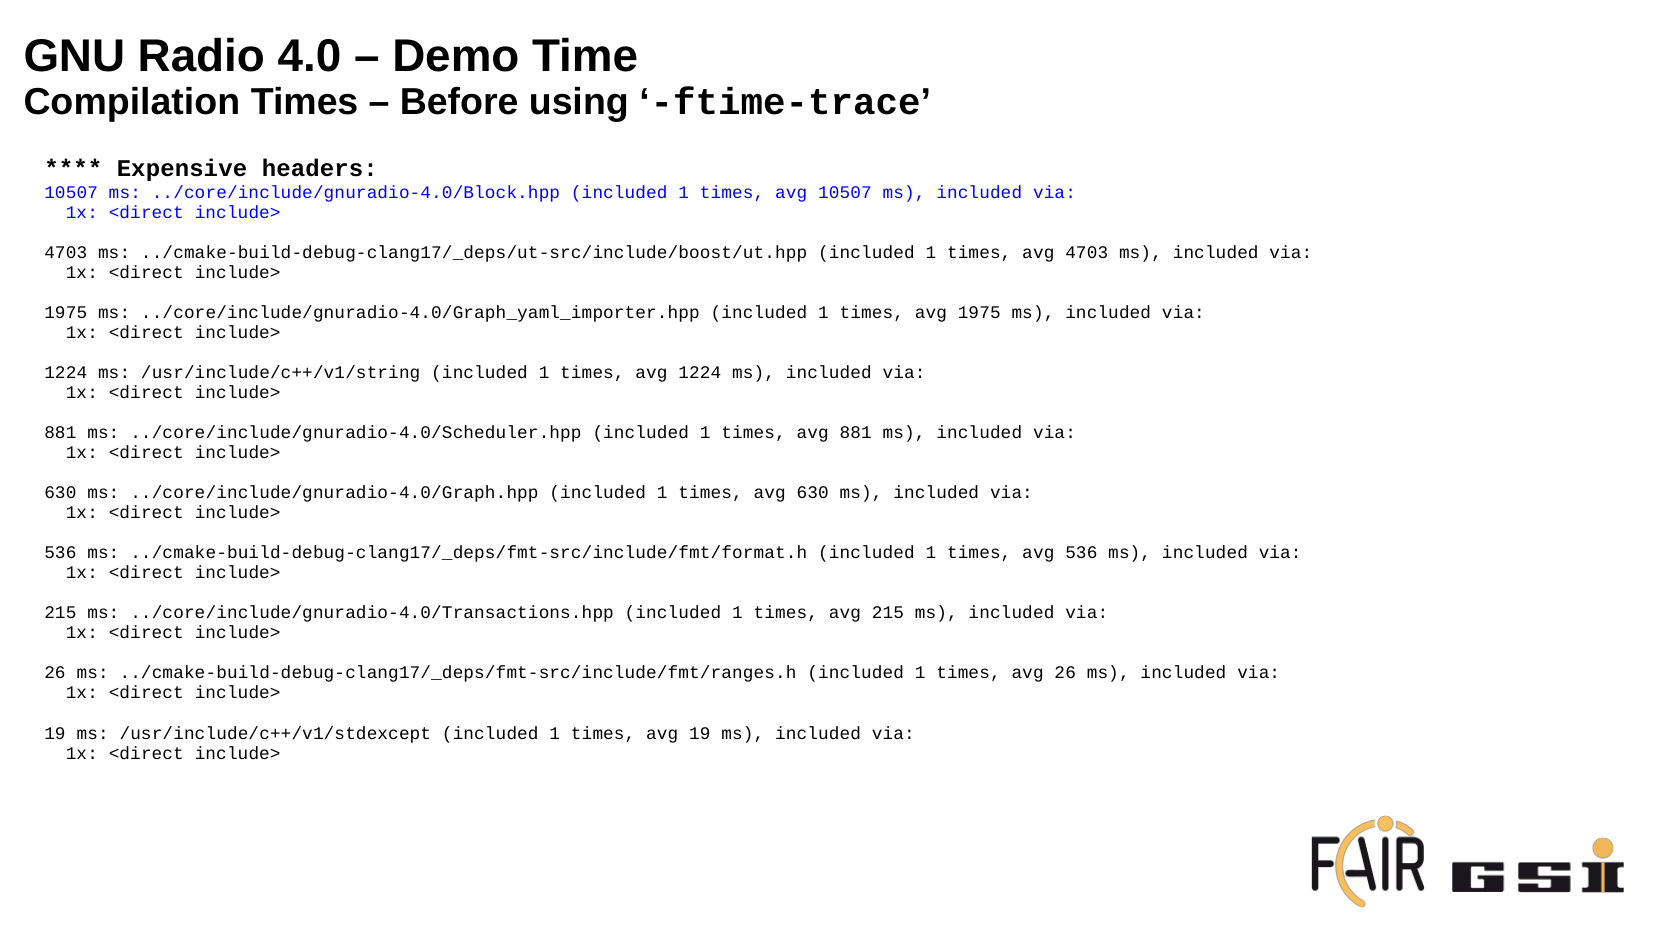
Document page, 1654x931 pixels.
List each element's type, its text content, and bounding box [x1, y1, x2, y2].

title GNU Radio 4.0 – Demo Time Compilation Times – Before using ‘-ftime-trace’ [23, 29, 1638, 127]
picture [1451, 836, 1626, 895]
list **** Expensive headers: 10507 ms: ../core/include/gnuradio-4.0/Block.hpp (included 1 times, avg 10507 ms), included via: 1x: <direct include> 4703 ms: ../cmake-build-debug-clang17/_deps/ut-src/include/boost/ut.hpp (included 1 times, avg 4703 ms), included via: 1x: <direct include> 1975 ms: ../core/include/gnuradio-4.0/Graph_yaml_importer.hpp (included 1 times, avg 1975 ms), included via: 1x: <direct include> 1224 ms: /usr/include/c++/v1/string (included 1 times, avg 1224 ms), included via: 1x: <direct include> 881 ms: ../core/include/gnuradio-4.0/Scheduler.hpp (included 1 times, avg 881 ms), included via: 1x: <direct include> 630 ms: ../core/include/gnuradio-4.0/Graph.hpp (included 1 times, avg 630 ms), included via: 1x: <direct include> 536 ms: ../cmake-build-debug-clang17/_deps/fmt-src/include/fmt/format.h (included 1 times, avg 536 ms), included via: 1x: <direct include> 215 ms: ../core/include/gnuradio-4.0/Transactions.hpp (included 1 times, avg 215 ms), included via: 1x: <direct include> 26 ms: ../cmake-build-debug-clang17/_deps/fmt-src/include/fmt/ranges.h (included 1 times, avg 26 ms), included via: 1x: <direct include> 19 ms: /usr/include/c++/v1/stdexcept (included 1 times, avg 19 ms), included via: 1x: <direct include> [44, 156, 1610, 774]
picture [1311, 814, 1426, 910]
